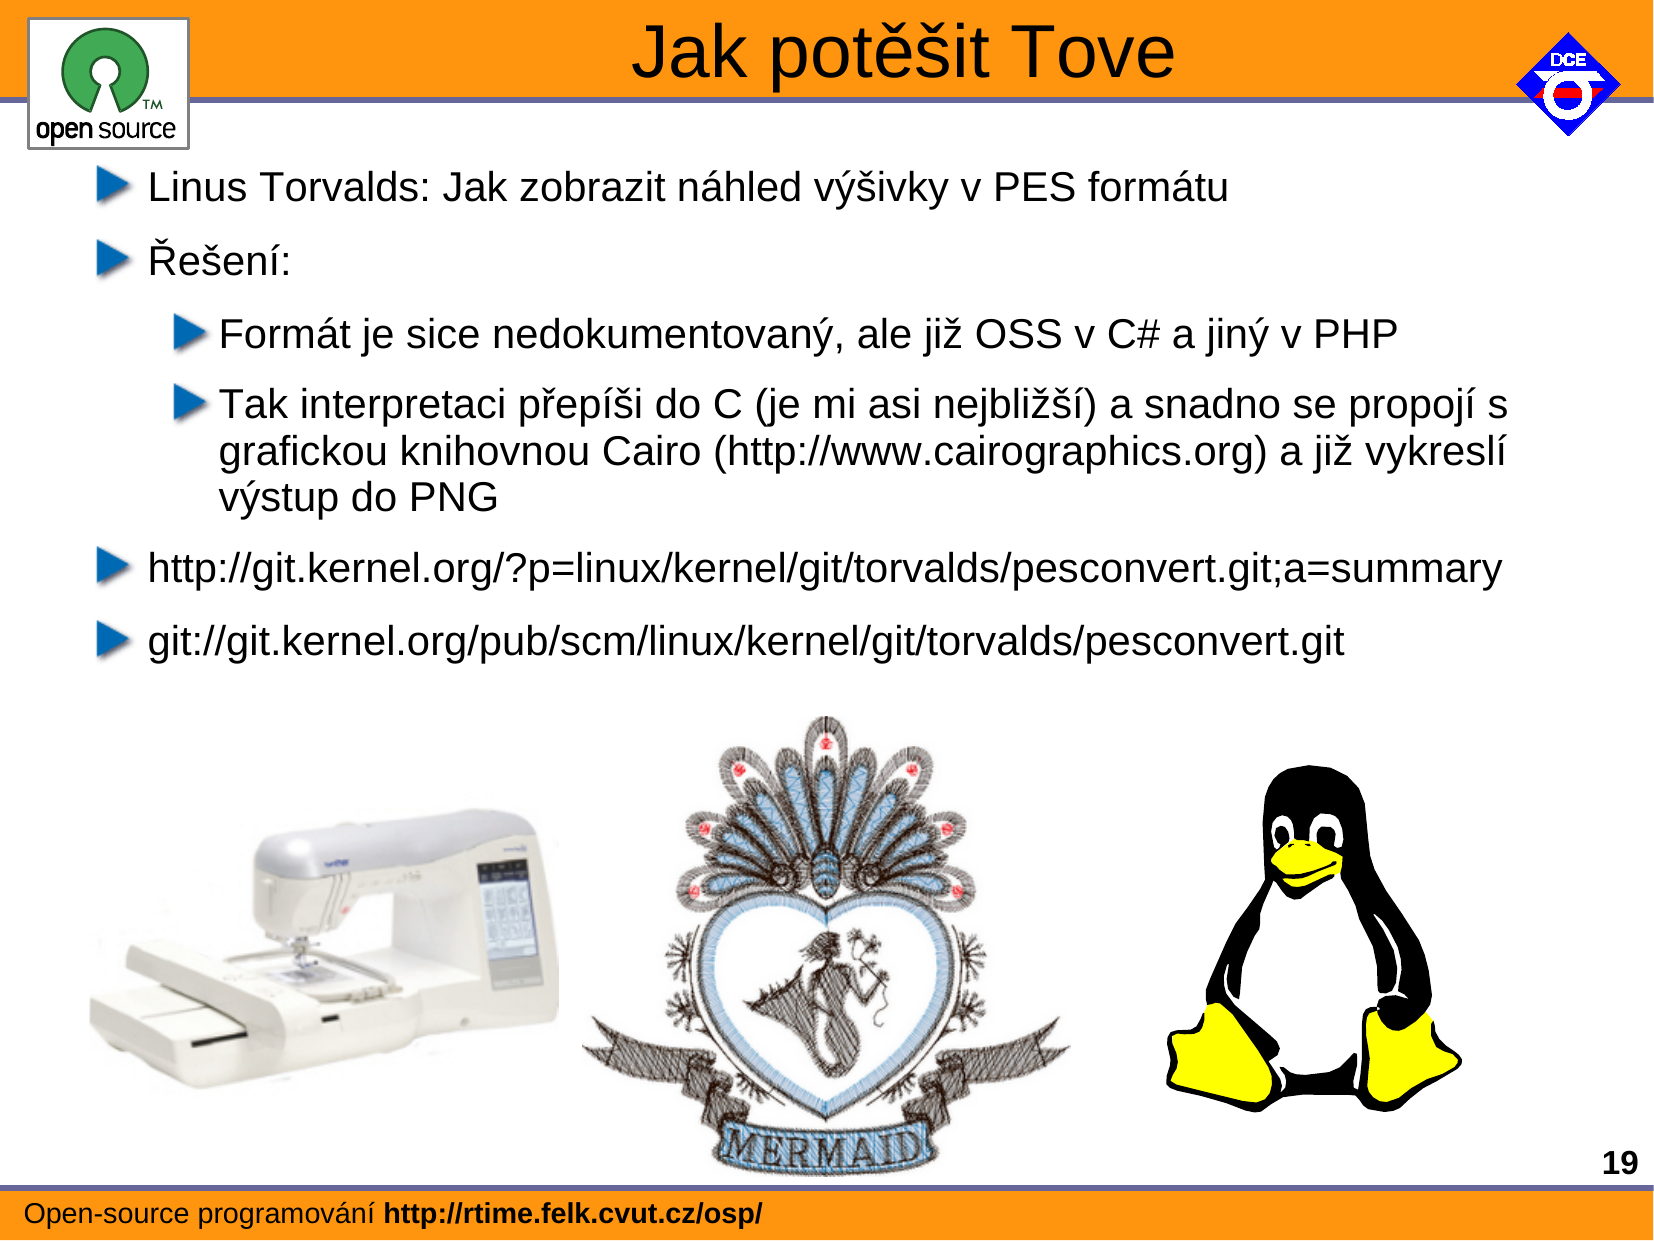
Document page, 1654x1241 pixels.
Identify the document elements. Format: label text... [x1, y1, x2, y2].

picture [89, 794, 559, 1099]
title Jak potěšit Tove [178, 4, 1631, 98]
list Linus Torvalds: Jak zobrazit náhled výšivky v PES formátu Řešení: Formát je sice nedokumentovaný, ale již OSS v C# a jiný v PHP Tak interpretaci přepíši do C (je mi asi nejbližší) a snadno se propojí s grafickou knihovnou Cairo (http://www.cairographics.org) a již vykreslí výstup do PNG http://git.kernel.org/?p=linux/kernel/git/torvalds/pesconvert.git;a=summary git://git.kernel.org/pub/scm/linux/kernel/git/torvalds/pesconvert.git [76, 163, 1577, 758]
picture [582, 716, 1071, 1177]
text_box [1166, 765, 1462, 1113]
